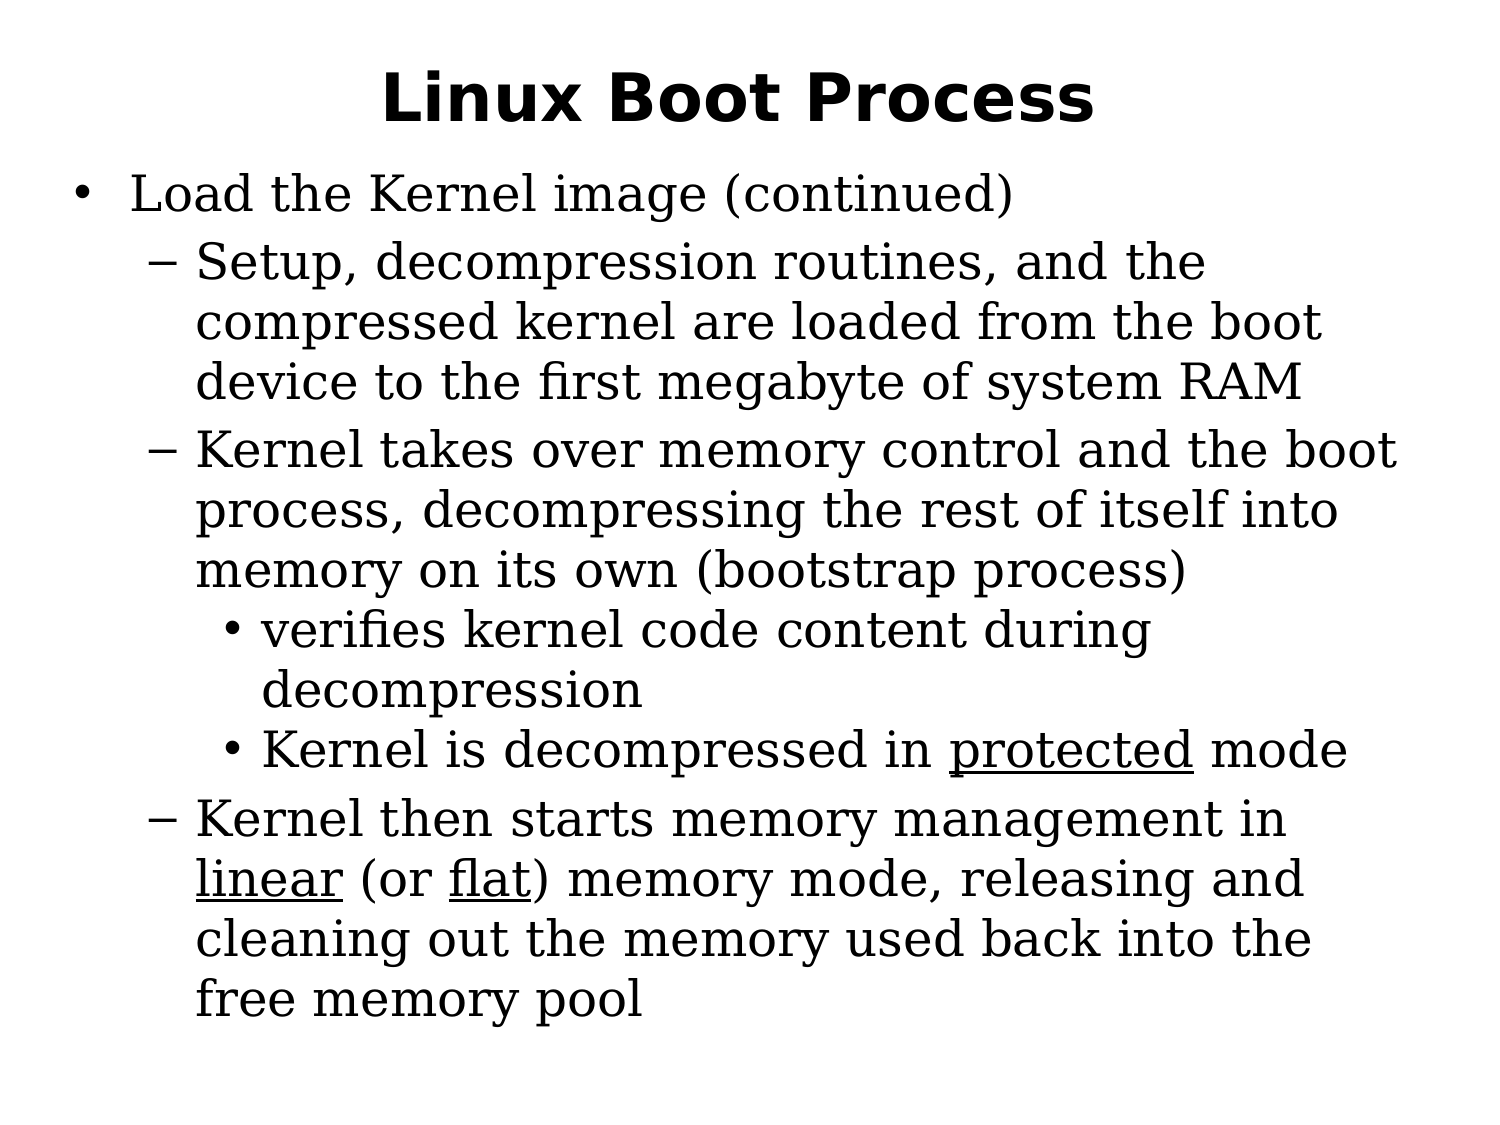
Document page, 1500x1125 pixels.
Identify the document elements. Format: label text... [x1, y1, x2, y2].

list Load the Kernel image (continued) Setup, decompression routines, and the compressed kernel are loaded from the boot device to the first megabyte of system RAM Kernel takes over memory control and the boot process, decompressing the rest of itself into memory on its own (bootstrap process) verifies kernel code content during decompression Kernel is decompressed in protected mode Kernel then starts memory management in linear (or flat) memory mode, releasing and cleaning out the memory used back into the free memory pool [59, 153, 1418, 1034]
title Linux Boot Process [112, 40, 1388, 148]
